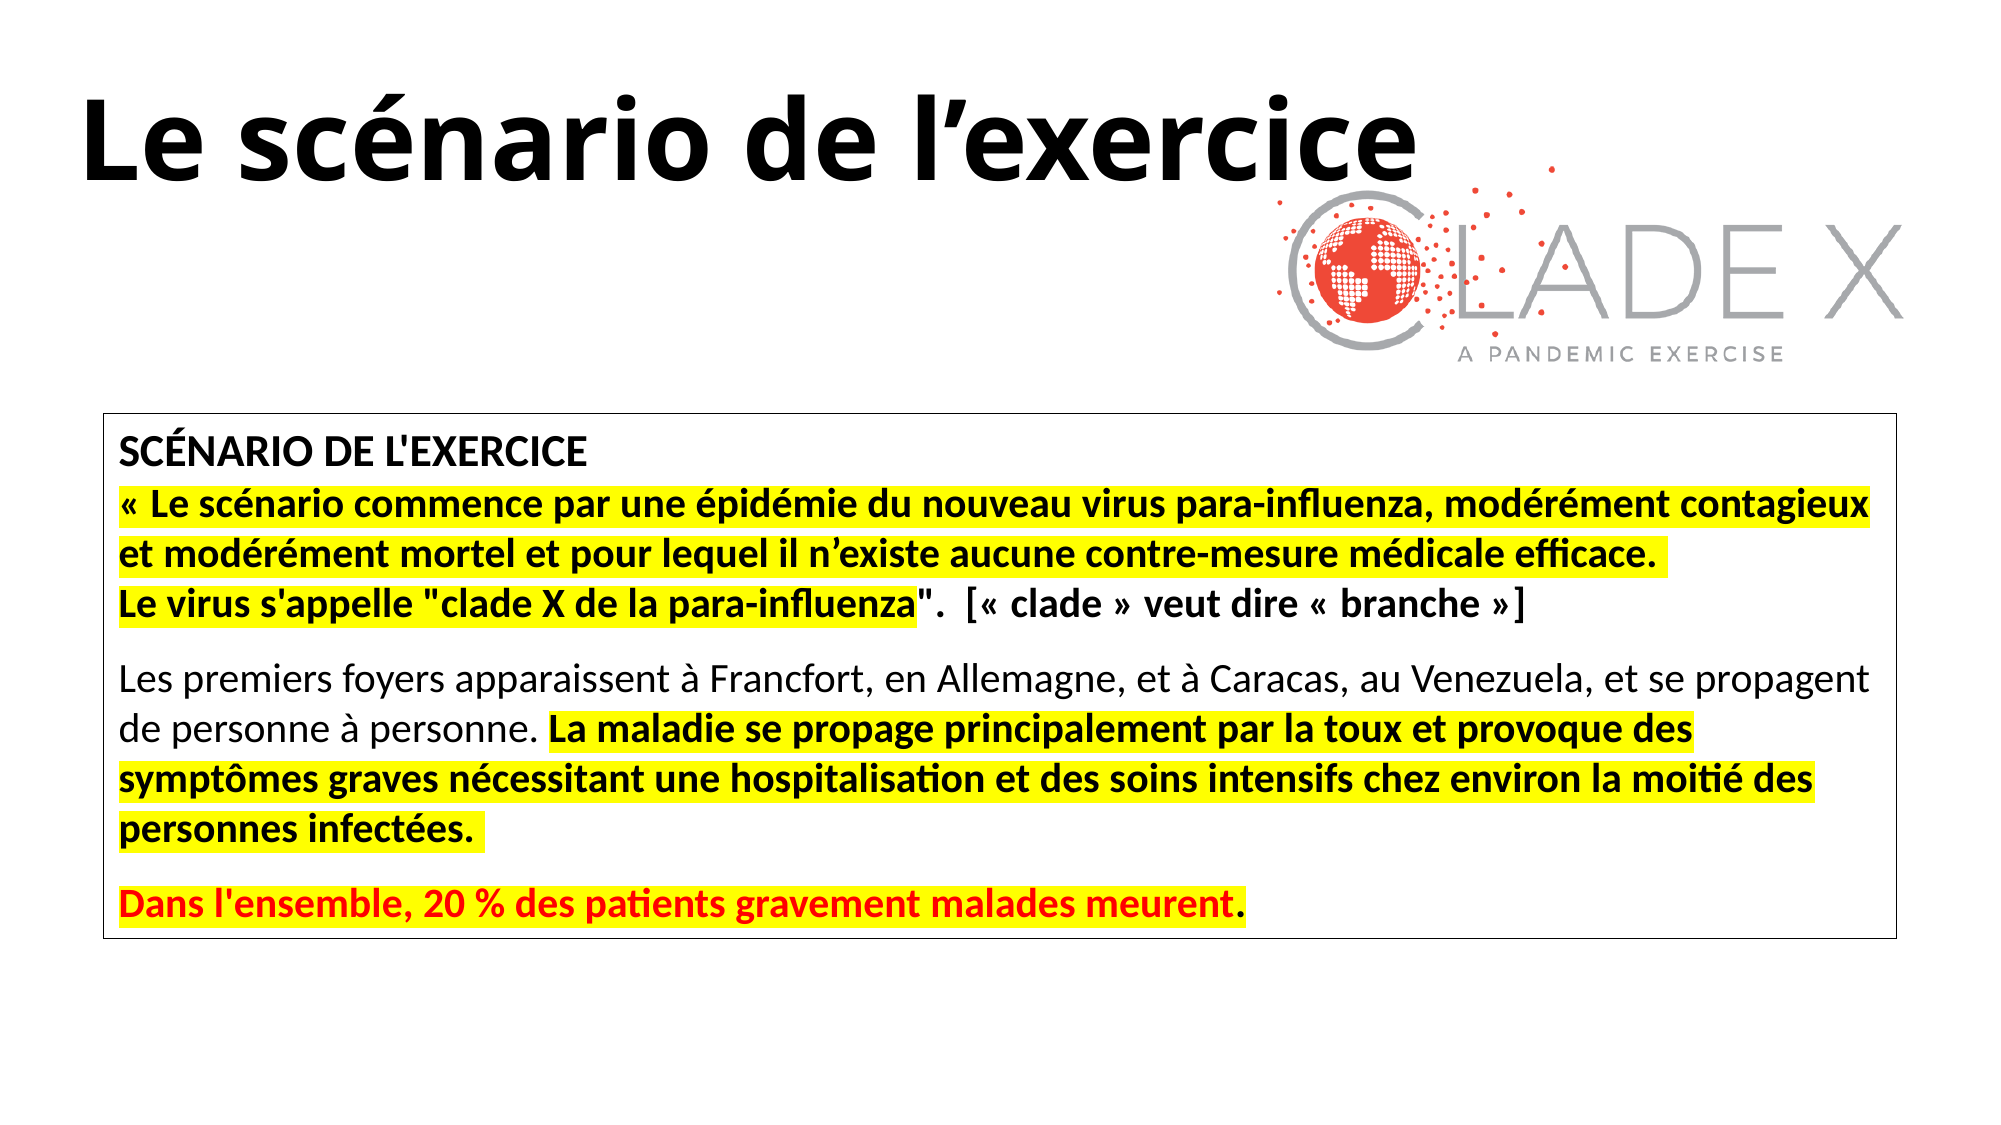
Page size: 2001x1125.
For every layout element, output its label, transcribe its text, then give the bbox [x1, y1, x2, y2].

picture [1262, 147, 1918, 381]
text_box SCÉNARIO DE L'EXERCICE « Le scénario commence par une épidémie du nouveau virus para-influenza, modérément contagieux et modérément mortel et pour lequel il n’existe aucune contre-mesure médicale efficace. Le virus s'appelle "clade X de la para-influenza". [« clade » veut dire « branche »] Les premiers foyers apparaissent à Francfort, en Allemagne, et à Caracas, au Venezuela, et se propagent de personne à personne. La maladie se propage principalement par la toux et provoque des symptômes graves nécessitant une hospitalisation et des soins intensifs chez environ la moitié des personnes infectées. Dans l'ensemble, 20 % des patients gravement malades meurent. [103, 413, 1897, 939]
text_box Le scénario de l’exercice [62, 60, 1965, 349]
